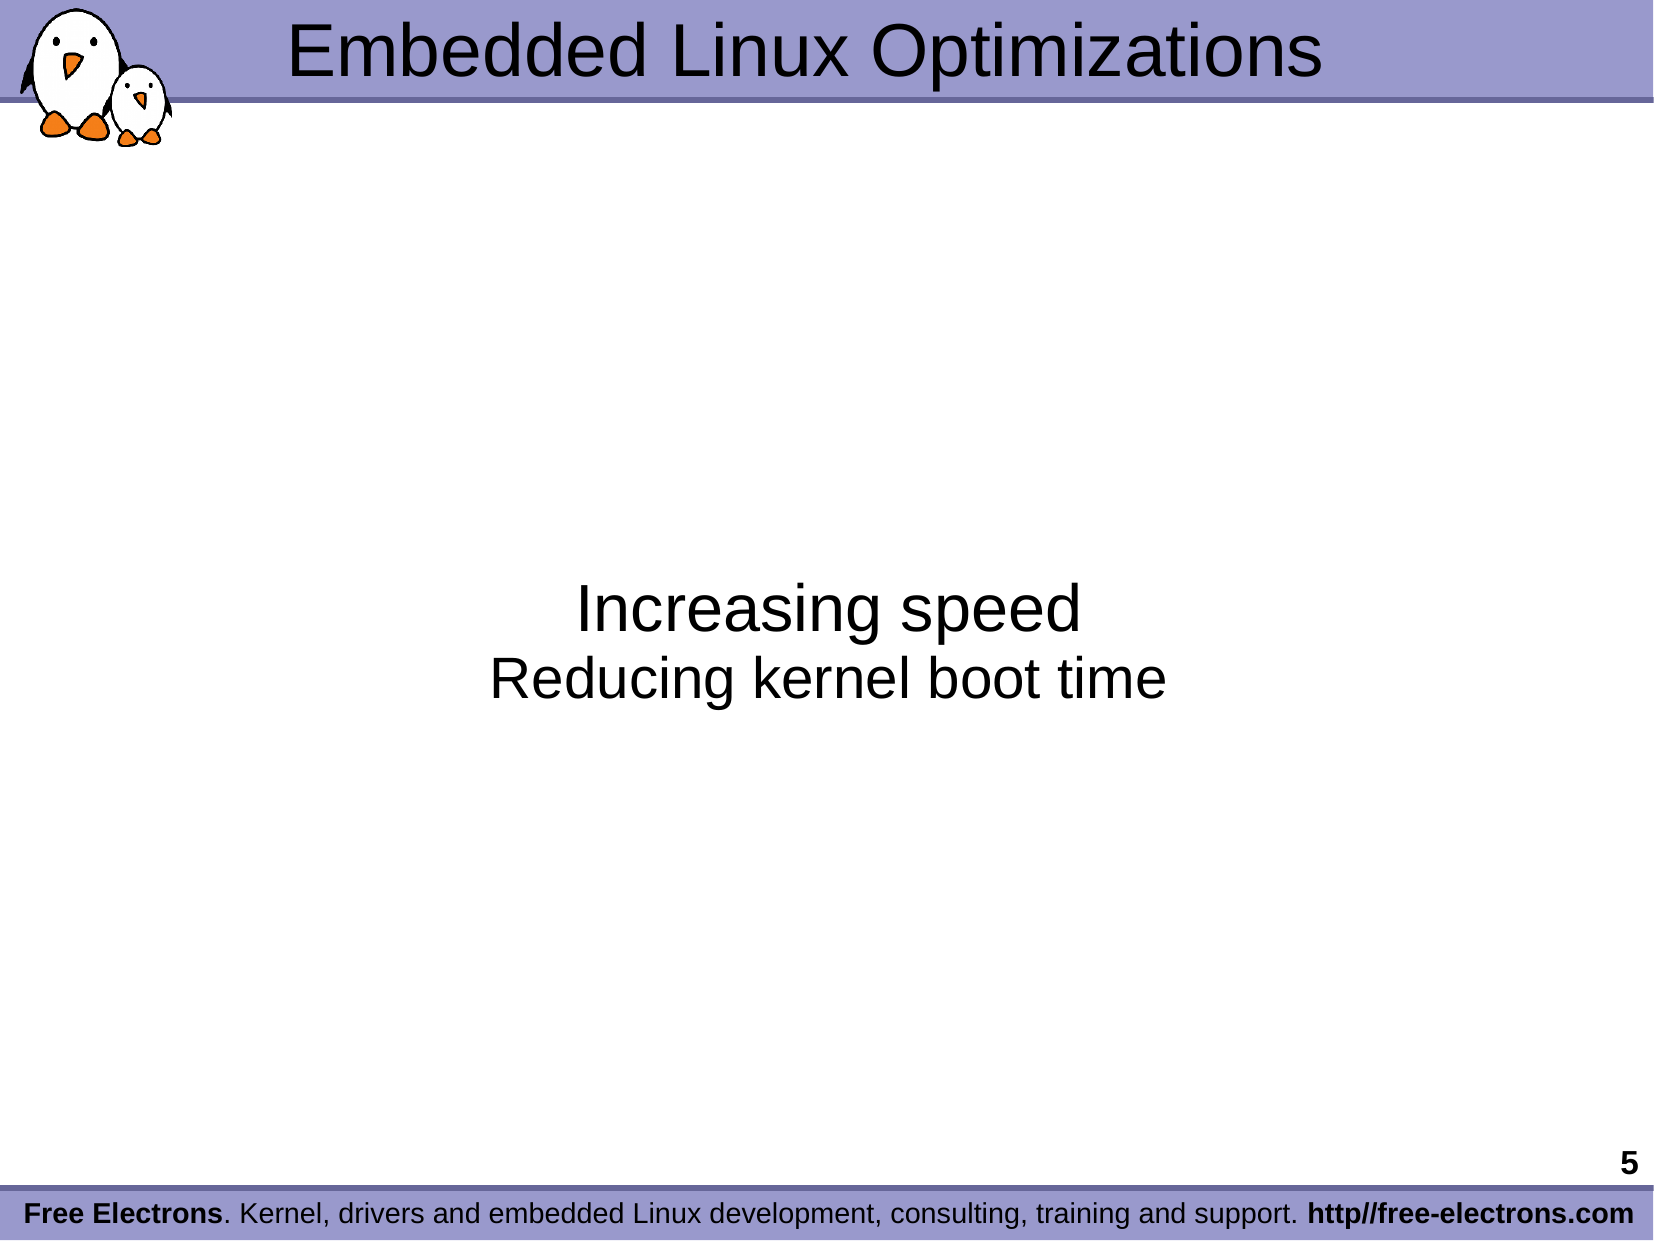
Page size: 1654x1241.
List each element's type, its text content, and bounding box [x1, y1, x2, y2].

title Embedded Linux Optimizations [60, 0, 1551, 100]
subtitle Increasing speed Reducing kernel boot time [105, 216, 1518, 1066]
picture [20, 8, 172, 147]
